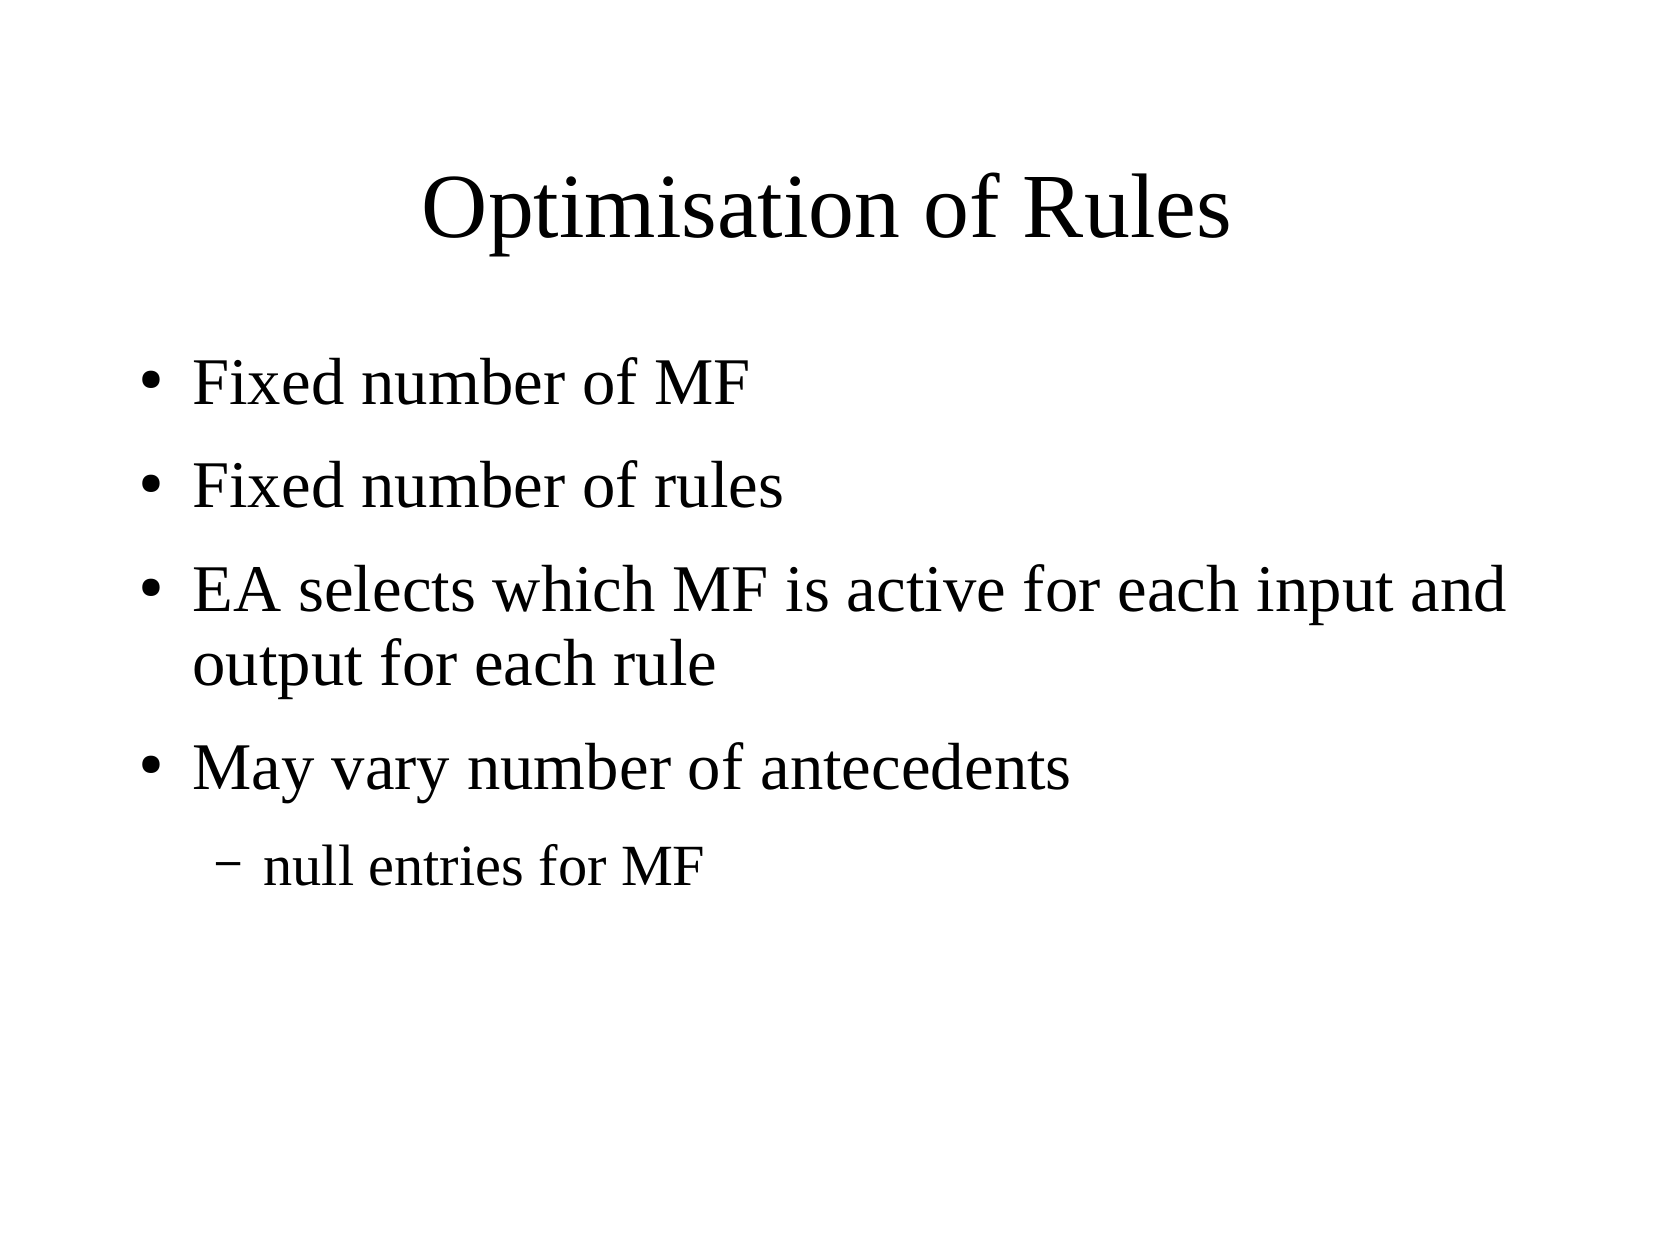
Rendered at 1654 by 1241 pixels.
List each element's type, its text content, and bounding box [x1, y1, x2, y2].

title Optimisation of Rules [121, 102, 1534, 311]
list Fixed number of MF Fixed number of rules EA selects which MF is active for each input and output for each rule May vary number of antecedents null entries for MF [121, 344, 1534, 1127]
